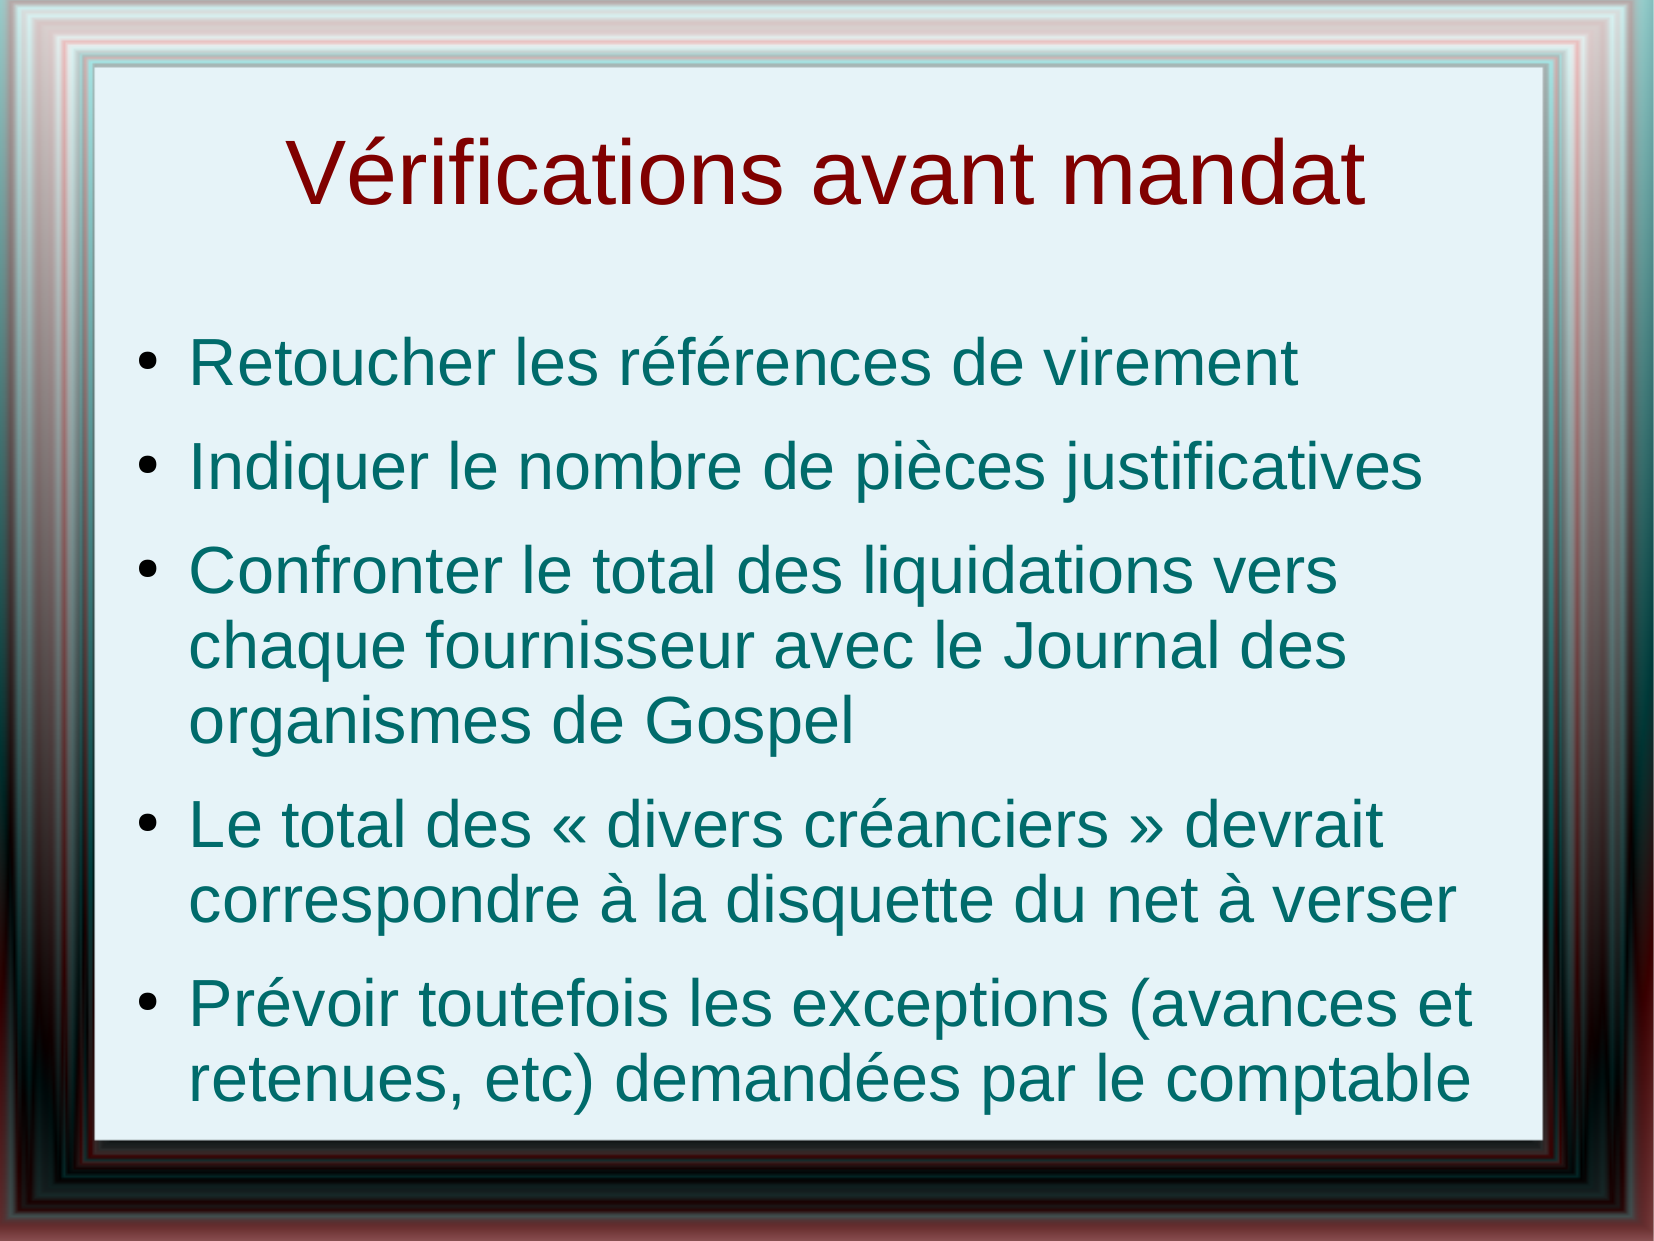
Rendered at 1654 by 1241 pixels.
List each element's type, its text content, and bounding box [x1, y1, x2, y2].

list Retoucher les références de virement Indiquer le nombre de pièces justificatives Confronter le total des liquidations vers chaque fournisseur avec le Journal des organismes de Gospel Le total des « divers créanciers » devrait correspondre à la disquette du net à verser Prévoir toutefois les exceptions (avances et retenues, etc) demandées par le comptable [118, 324, 1506, 1146]
picture [0, 0, 1654, 1241]
title Vérifications avant mandat [118, 88, 1536, 257]
